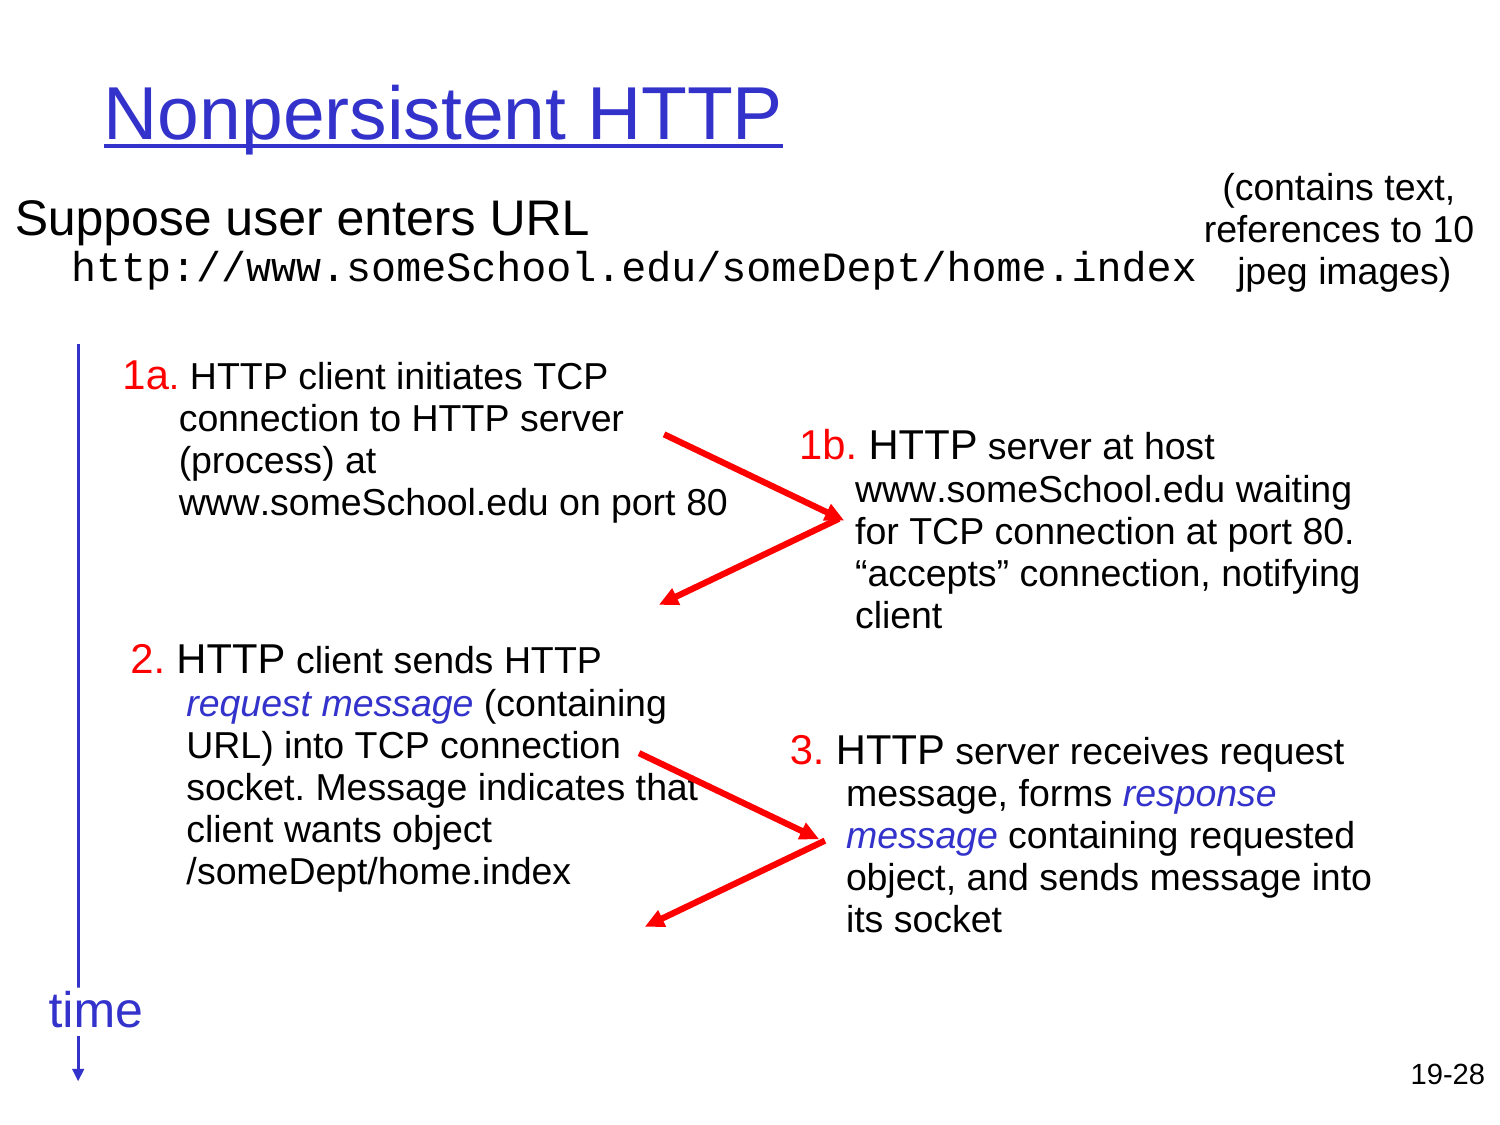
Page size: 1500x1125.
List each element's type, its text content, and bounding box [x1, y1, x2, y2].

text_box 1b. HTTP server at host www.someSchool.edu waiting for TCP connection at port 80. “accepts” connection, notifying client [784, 413, 1410, 661]
text_box 2. HTTP client sends HTTP request message (containing URL) into TCP connection socket. Message indicates that client wants object /someDept/home.index [115, 628, 741, 805]
list Suppose user enters URL http://www.someSchool.edu/someDept/home.index [0, 182, 1369, 302]
text_box 3. HTTP server receives request message, forms response message containing requested object, and sends message into its socket [774, 718, 1401, 1015]
list 1a. HTTP client initiates TCP connection to HTTP server (process) at www.someSchool.edu on port 80 [107, 343, 755, 657]
text_box (contains text, references to 10 jpeg images) [1188, 158, 1500, 301]
text_box time [33, 974, 158, 1046]
title Nonpersistent HTTP [89, 42, 1365, 182]
